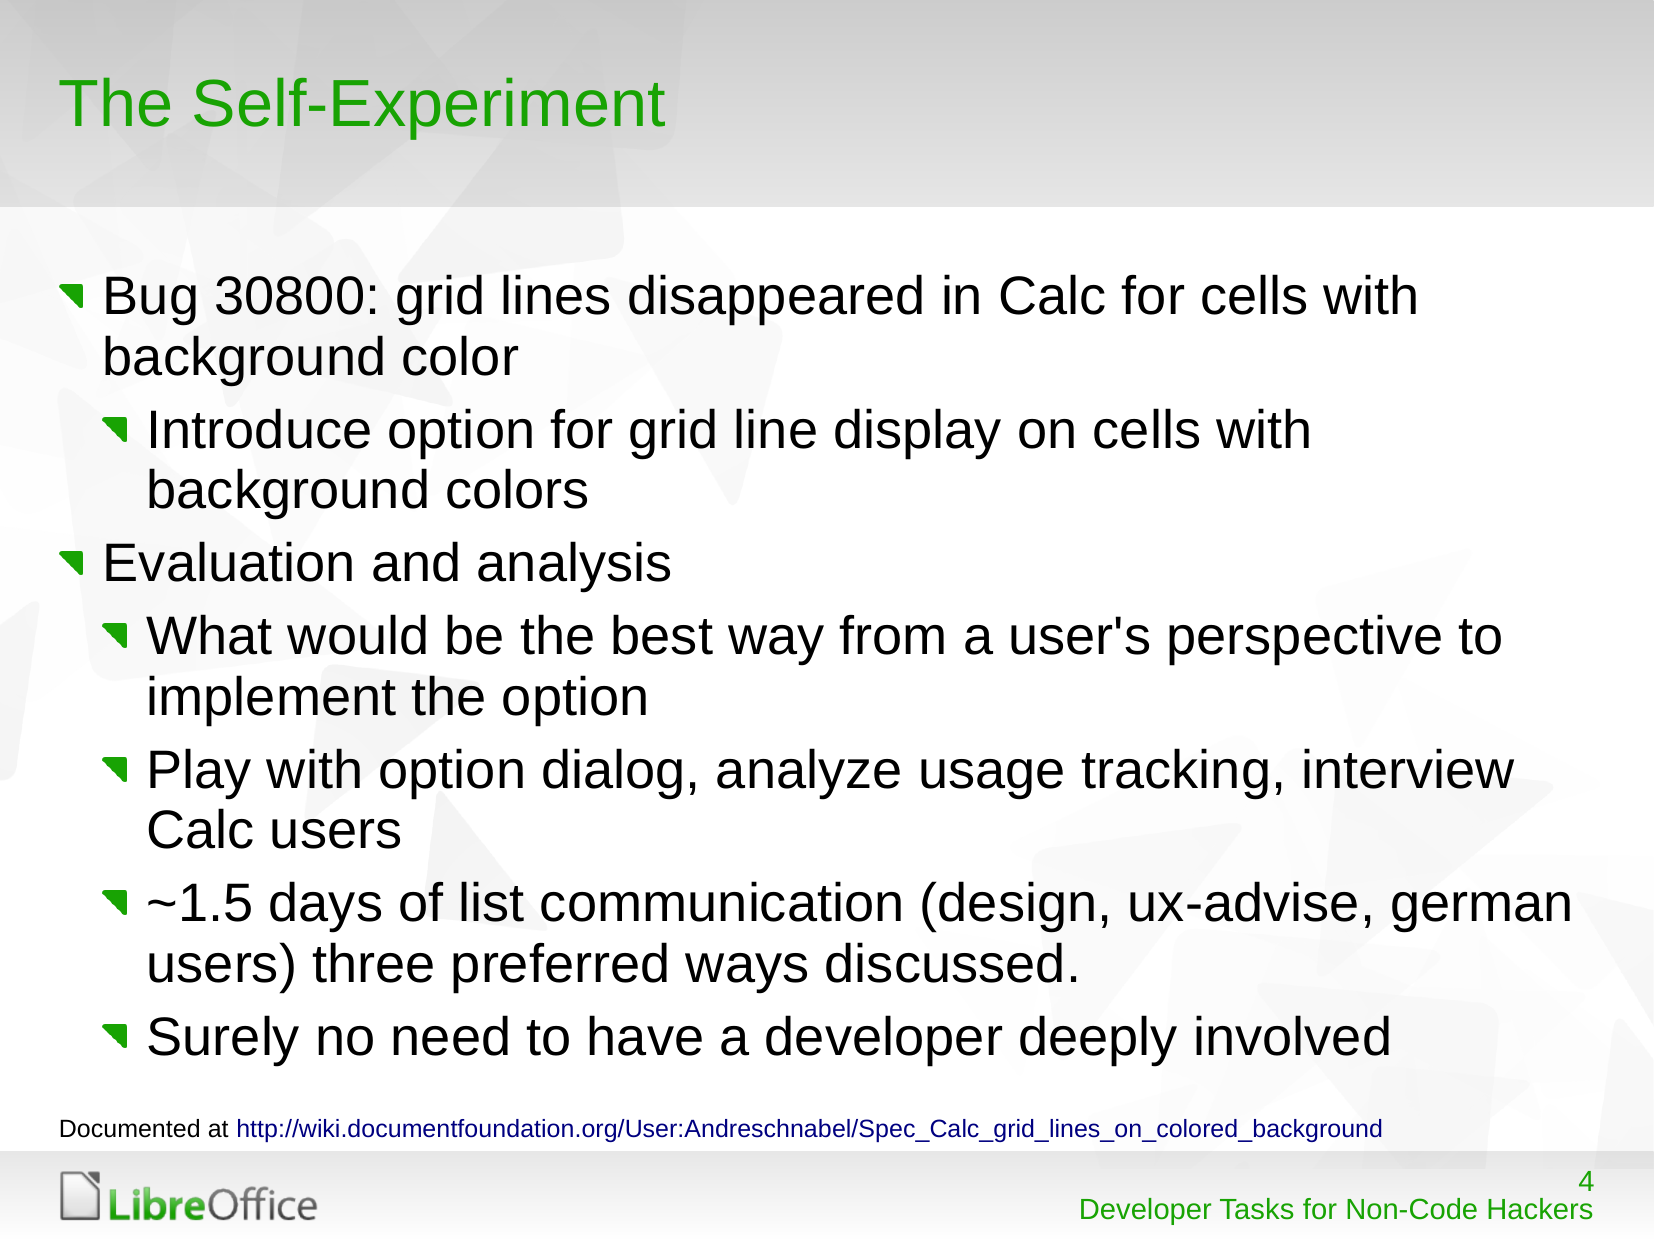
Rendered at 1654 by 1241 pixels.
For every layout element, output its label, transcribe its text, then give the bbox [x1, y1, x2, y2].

title The Self-Experiment [59, 29, 1595, 178]
list Bug 30800: grid lines disappeared in Calc for cells with background color Introduce option for grid line display on cells with background colors Evaluation and analysis What would be the best way from a user's perspective to implement the option Play with option dialog, analyze usage tracking, interview Calc users ~1.5 days of list communication (design, ux-advise, german users) three preferred ways discussed. Surely no need to have a developer deeply involved Documented at http://wiki.documentfoundation.org/User:Andreschnabel/Spec_Calc_grid_lines_on_colored_background [59, 265, 1595, 1143]
picture [915, 548, 1654, 1169]
picture [0, 0, 783, 931]
picture [41, 1152, 337, 1240]
